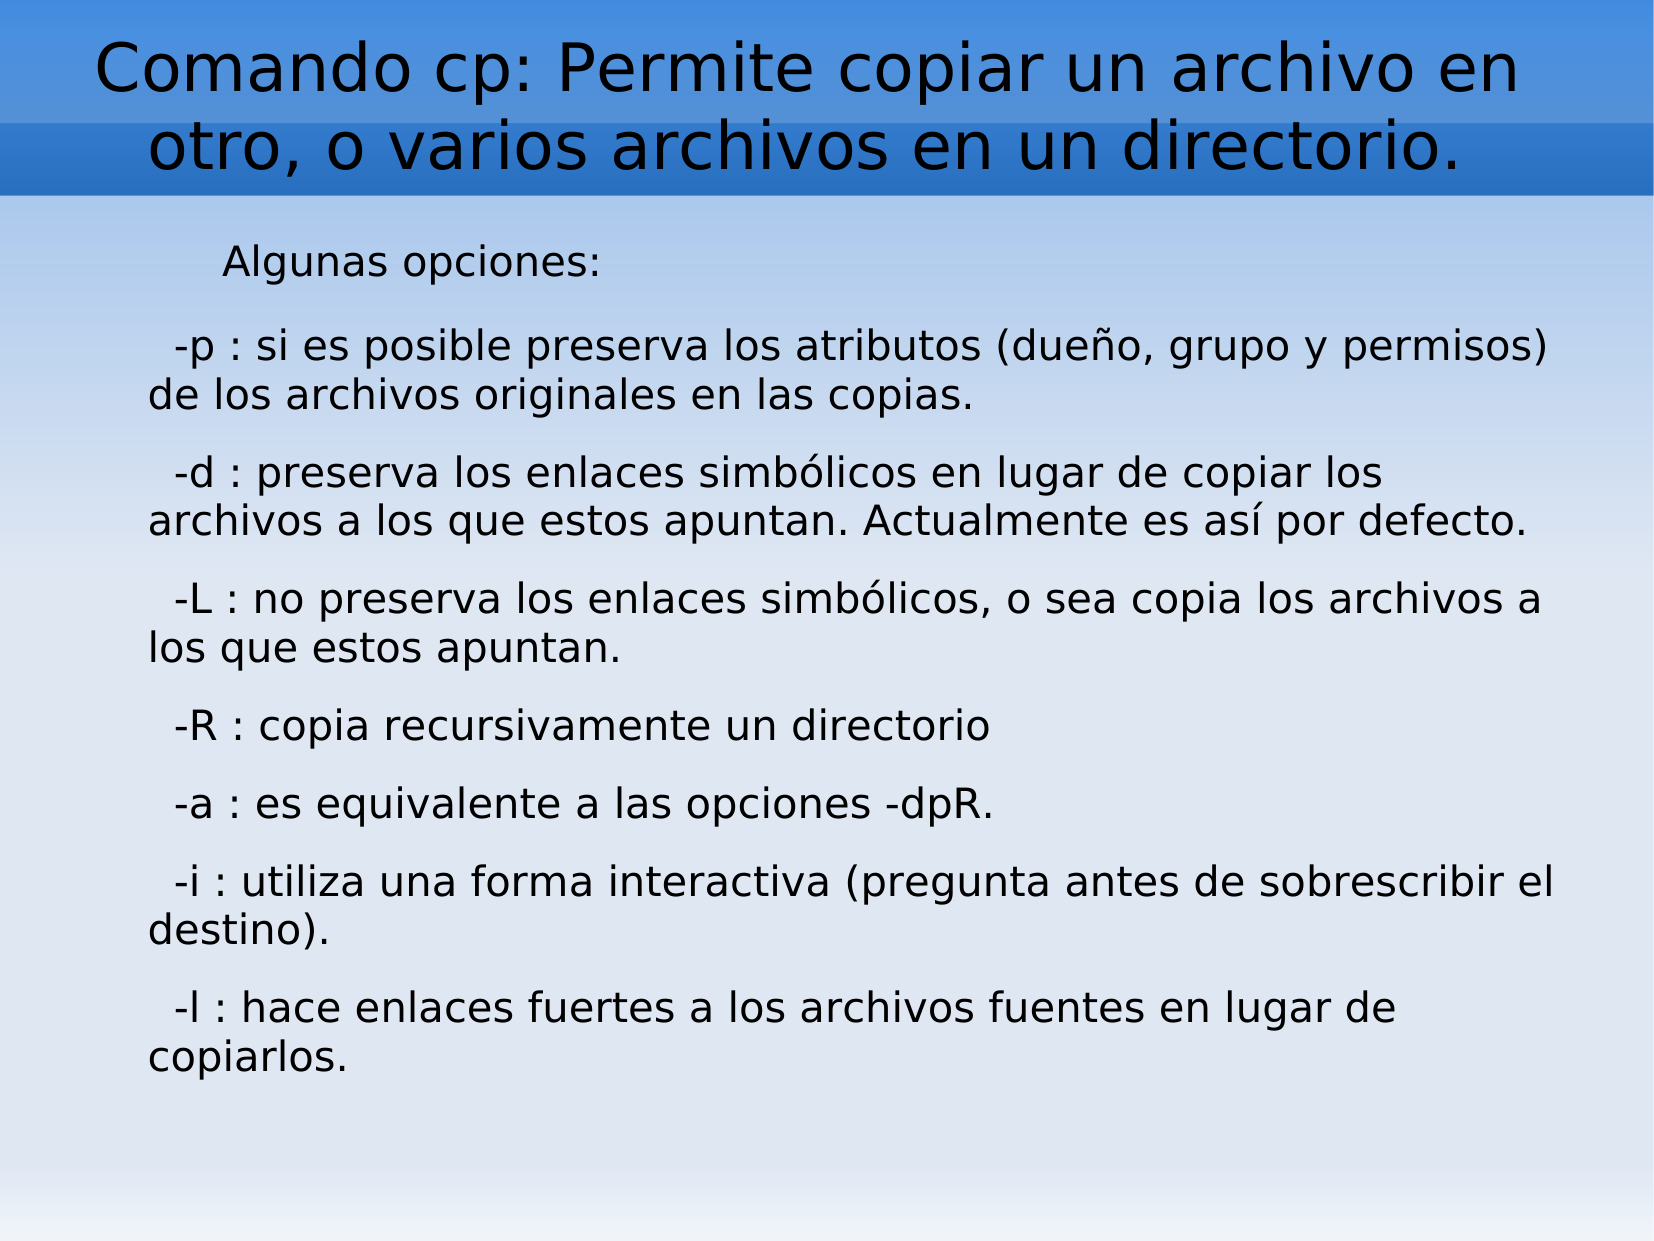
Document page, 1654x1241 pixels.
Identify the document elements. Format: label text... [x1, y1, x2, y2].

list Comando cp: Permite copiar un archivo en otro, o varios archivos en un directorio. Algunas opciones: -p : si es posible preserva los atributos (dueño, grupo y permisos) de los archivos originales en las copias. -d : preserva los enlaces simbólicos en lugar de copiar los archivos a los que estos apuntan. Actualmente es así por defecto. -L : no preserva los enlaces simbólicos, o sea copia los archivos a los que estos apuntan. -R : copia recursivamente un directorio -a : es equivalente a las opciones -dpR. -i : utiliza una forma interactiva (pregunta antes de sobrescribir el destino). -l : hace enlaces fuertes a los archivos fuentes en lugar de copiarlos. [76, 29, 1565, 1175]
picture [0, 0, 1654, 1241]
